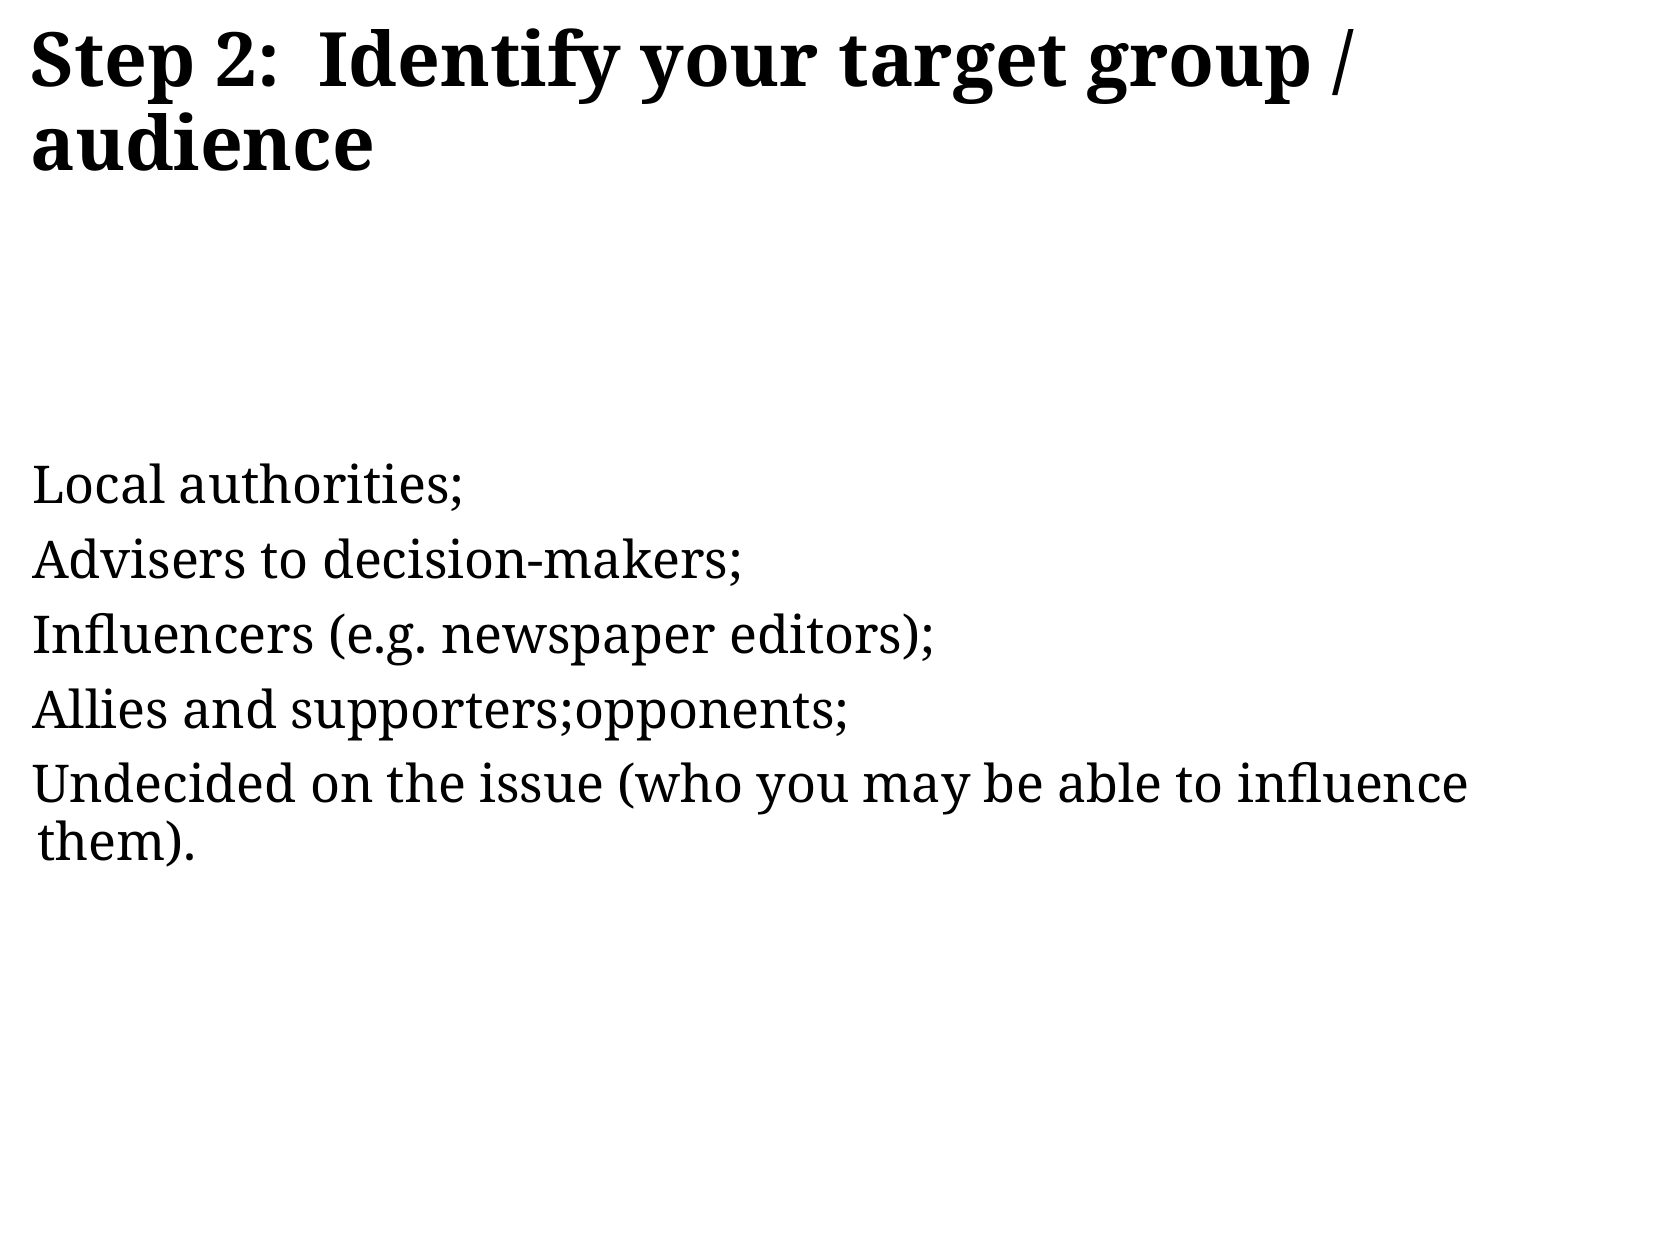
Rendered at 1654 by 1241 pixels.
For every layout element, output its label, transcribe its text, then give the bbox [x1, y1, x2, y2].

title Step 2: Identify your target group / audience [30, 0, 1519, 208]
text_box Local authorities; Advisers to decision-makers; Influencers (e.g. newspaper editors); Allies and supporters;opponents; Undecided on the issue (who you may be able to influence them). [29, 366, 1625, 964]
